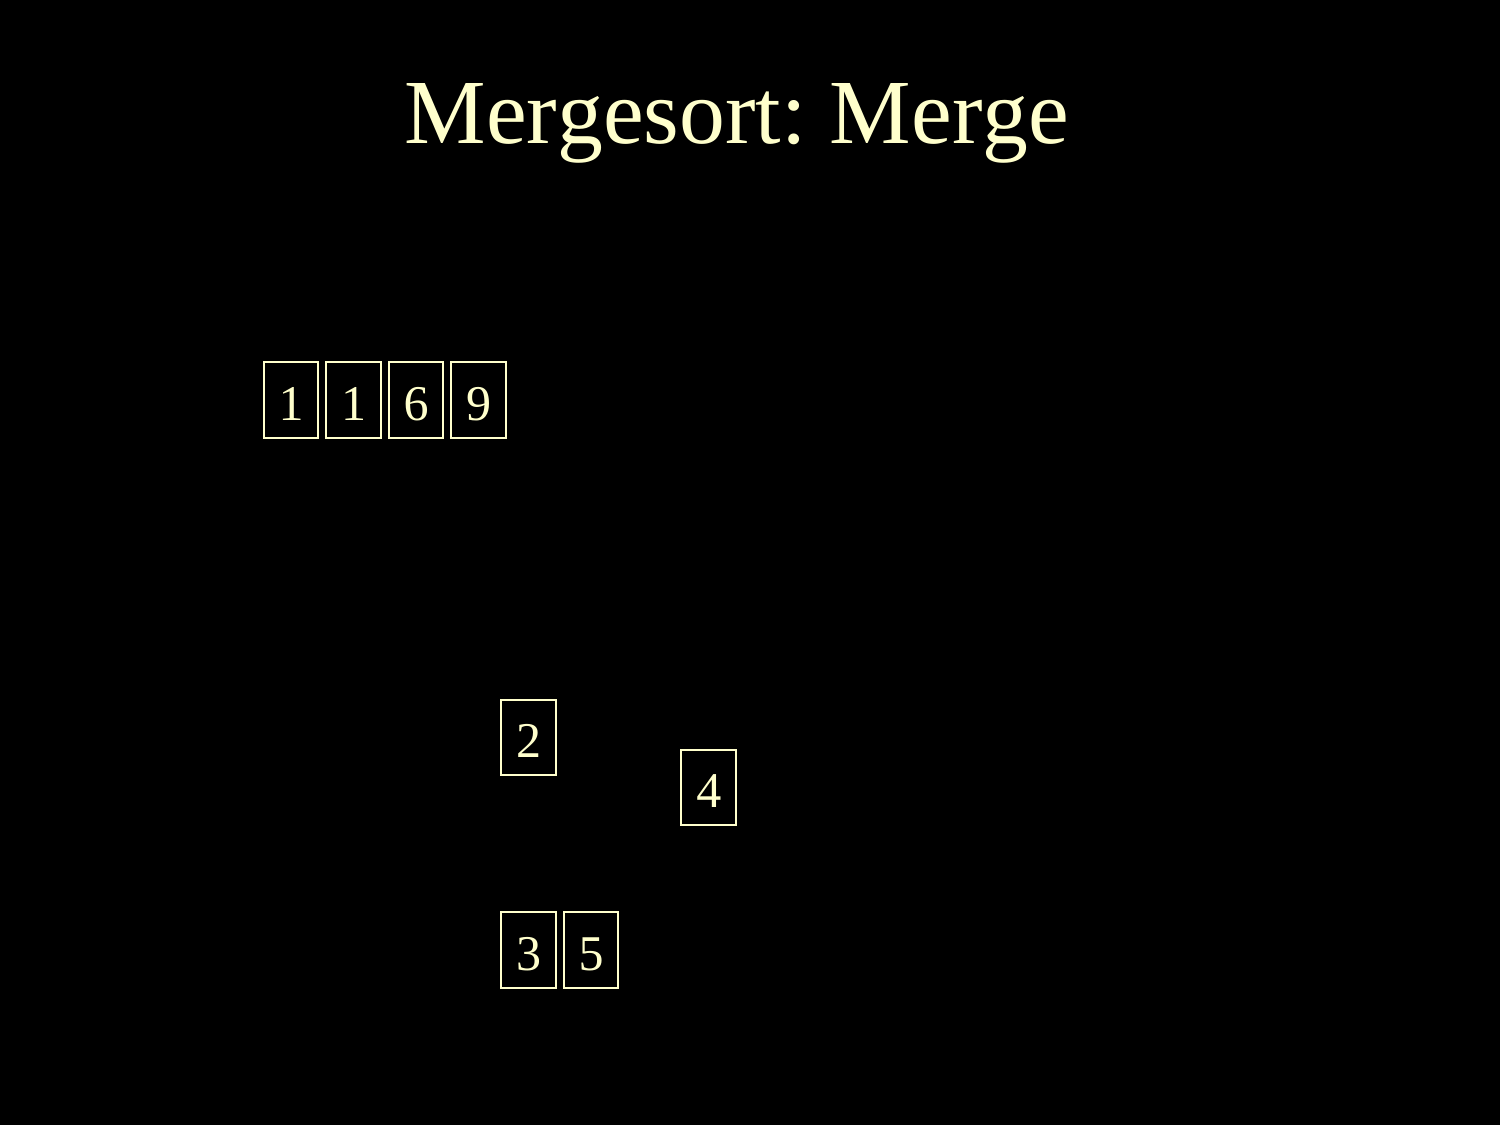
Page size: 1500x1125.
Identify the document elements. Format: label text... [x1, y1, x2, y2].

text_box 1 [263, 362, 319, 438]
text_box 5 [563, 912, 619, 988]
text_box 3 [501, 912, 556, 988]
text_box 6 [388, 362, 444, 438]
text_box 2 [501, 699, 556, 776]
text_box 1 [326, 362, 381, 438]
title Mergesort: Merge [8, 50, 1467, 176]
text_box 4 [681, 749, 737, 826]
text_box 9 [451, 362, 506, 438]
